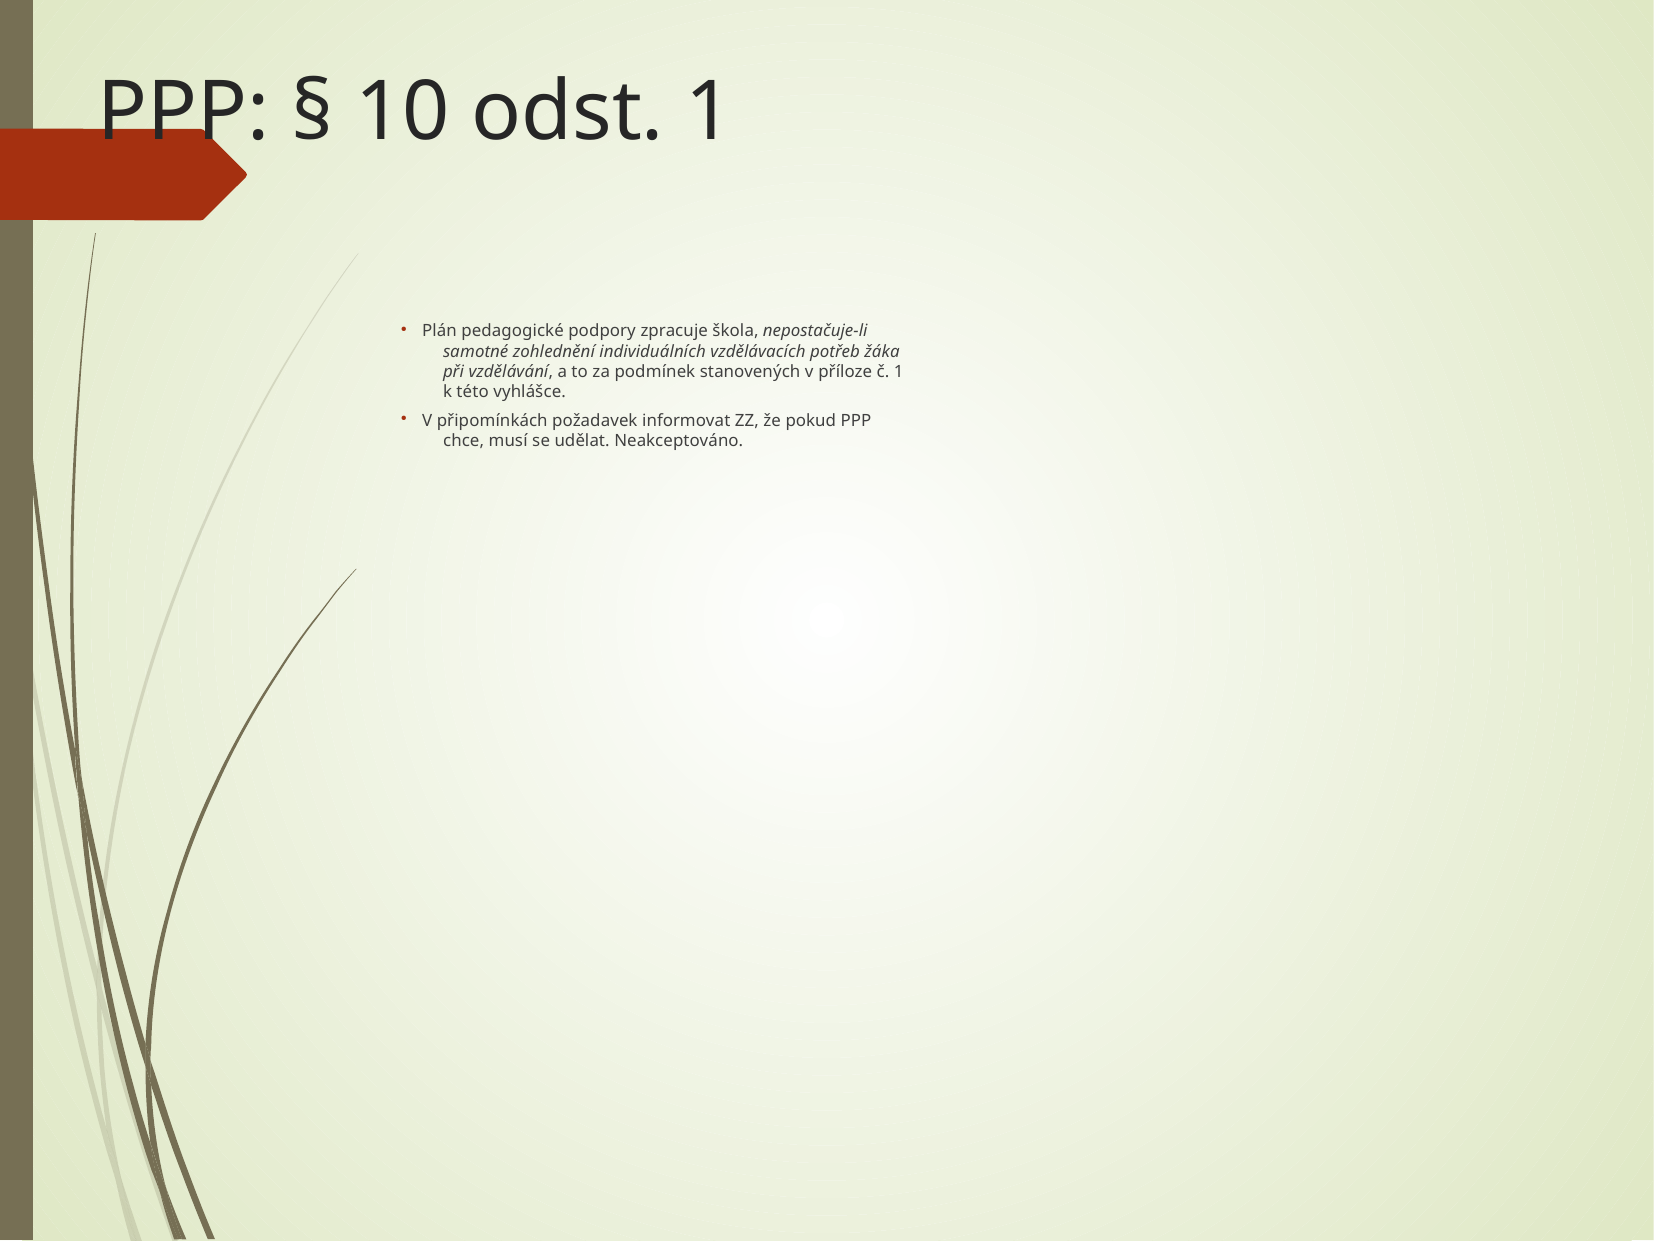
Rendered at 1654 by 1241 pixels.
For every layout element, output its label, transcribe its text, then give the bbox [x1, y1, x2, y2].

list Plán pedagogické podpory zpracuje škola, nepostačuje-li samotné zohlednění individuálních vzdělávacích potřeb žáka při vzdělávání, a to za podmínek stanovených v příloze č. 1 k této vyhlášce. V připomínkách požadavek informovat ZZ, že pokud PPP chce, musí se udělat. Neakceptováno. [0, 290, 1489, 1010]
title PPP: § 10 odst. 1 [0, 49, 1489, 257]
